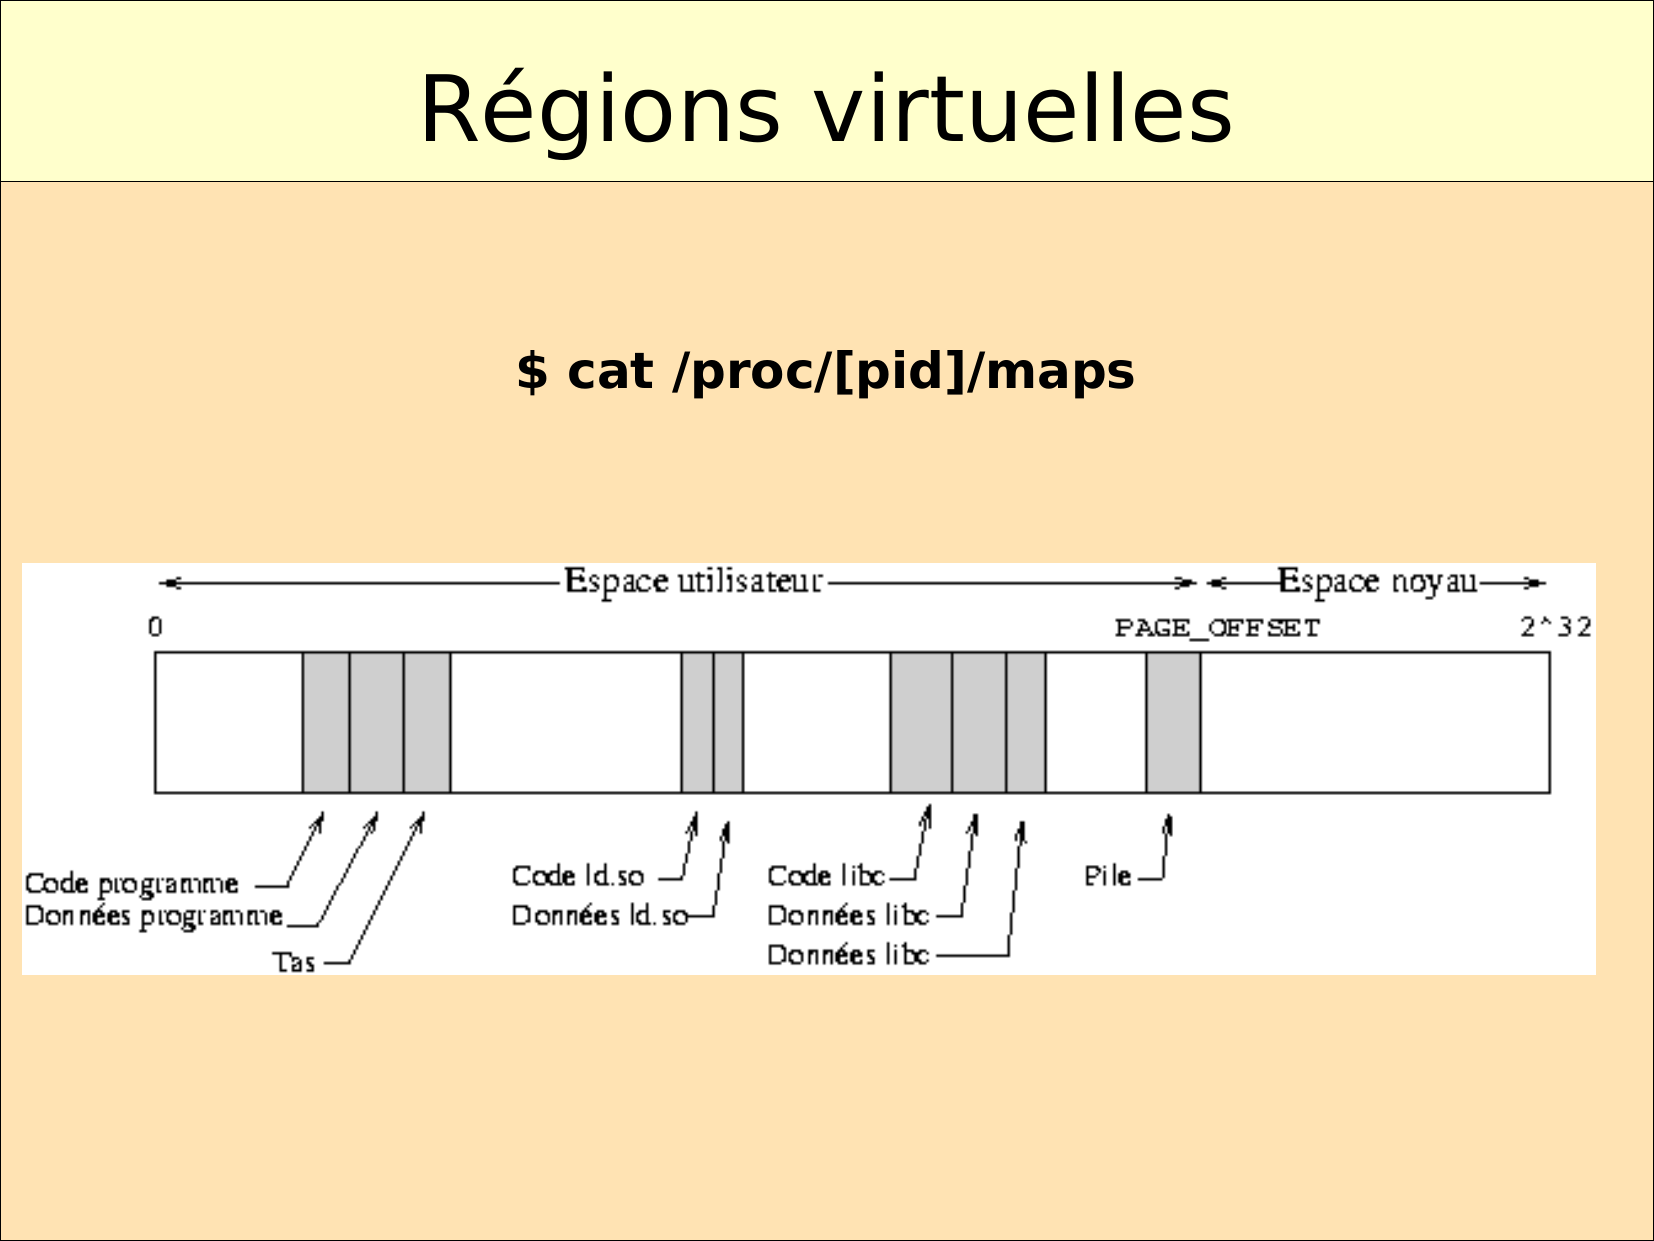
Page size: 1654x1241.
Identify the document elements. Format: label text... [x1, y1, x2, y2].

picture [22, 563, 1596, 975]
text_box $ cat /proc/[pid]/maps [500, 334, 1165, 408]
title Régions virtuelles [0, 49, 1654, 170]
